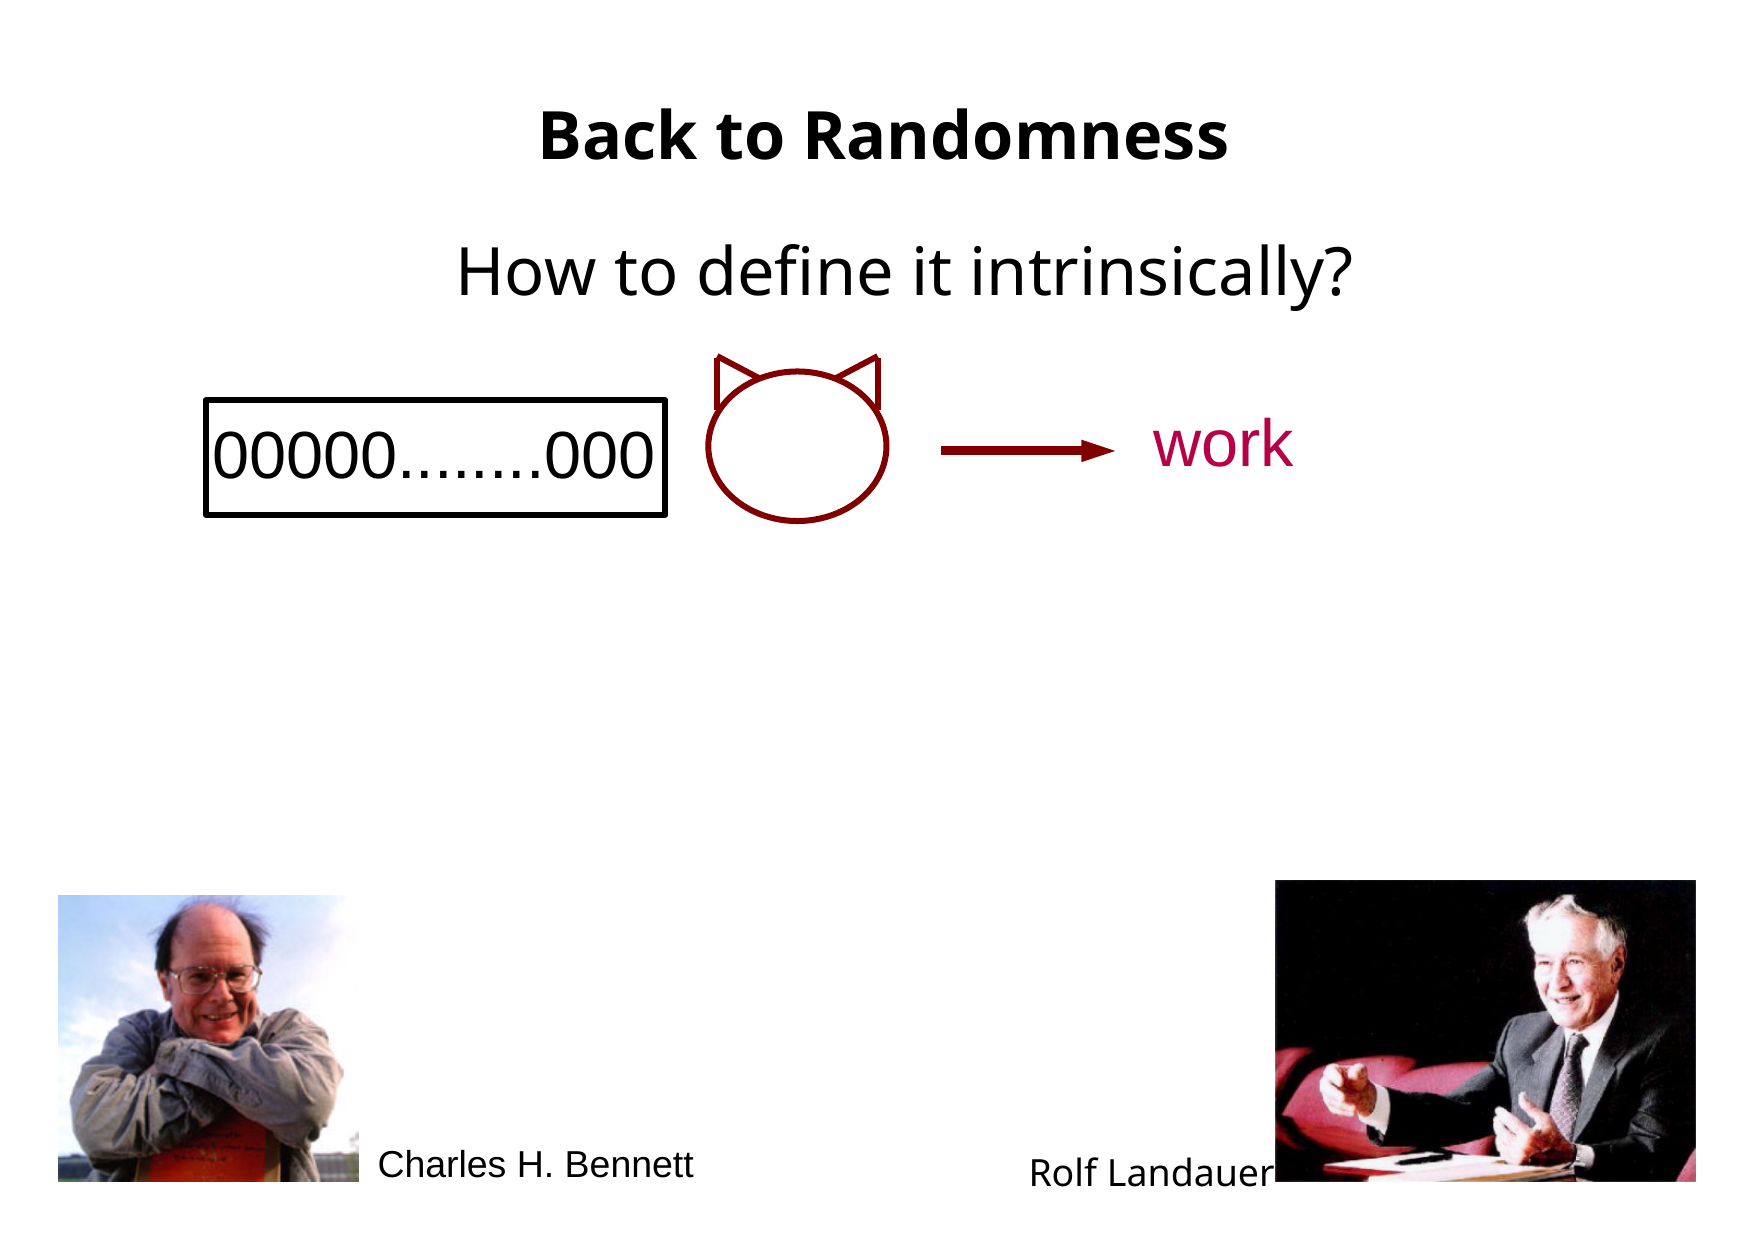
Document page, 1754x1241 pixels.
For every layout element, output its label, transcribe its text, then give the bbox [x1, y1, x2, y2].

text_box 00000........000 [668, 407, 675, 503]
text_box 00000........000 [209, 407, 662, 503]
text_box Rolf Landauer [1013, 1138, 1473, 1196]
picture [58, 895, 359, 1182]
text_box Back to Randomness [522, 81, 1710, 171]
text_box Charles H. Bennett [363, 1135, 887, 1199]
text_box How to define it intrinsically? [440, 217, 1628, 307]
text_box 00000........000 [194, 407, 203, 503]
text_box work [1135, 395, 1387, 491]
picture [1275, 880, 1696, 1182]
